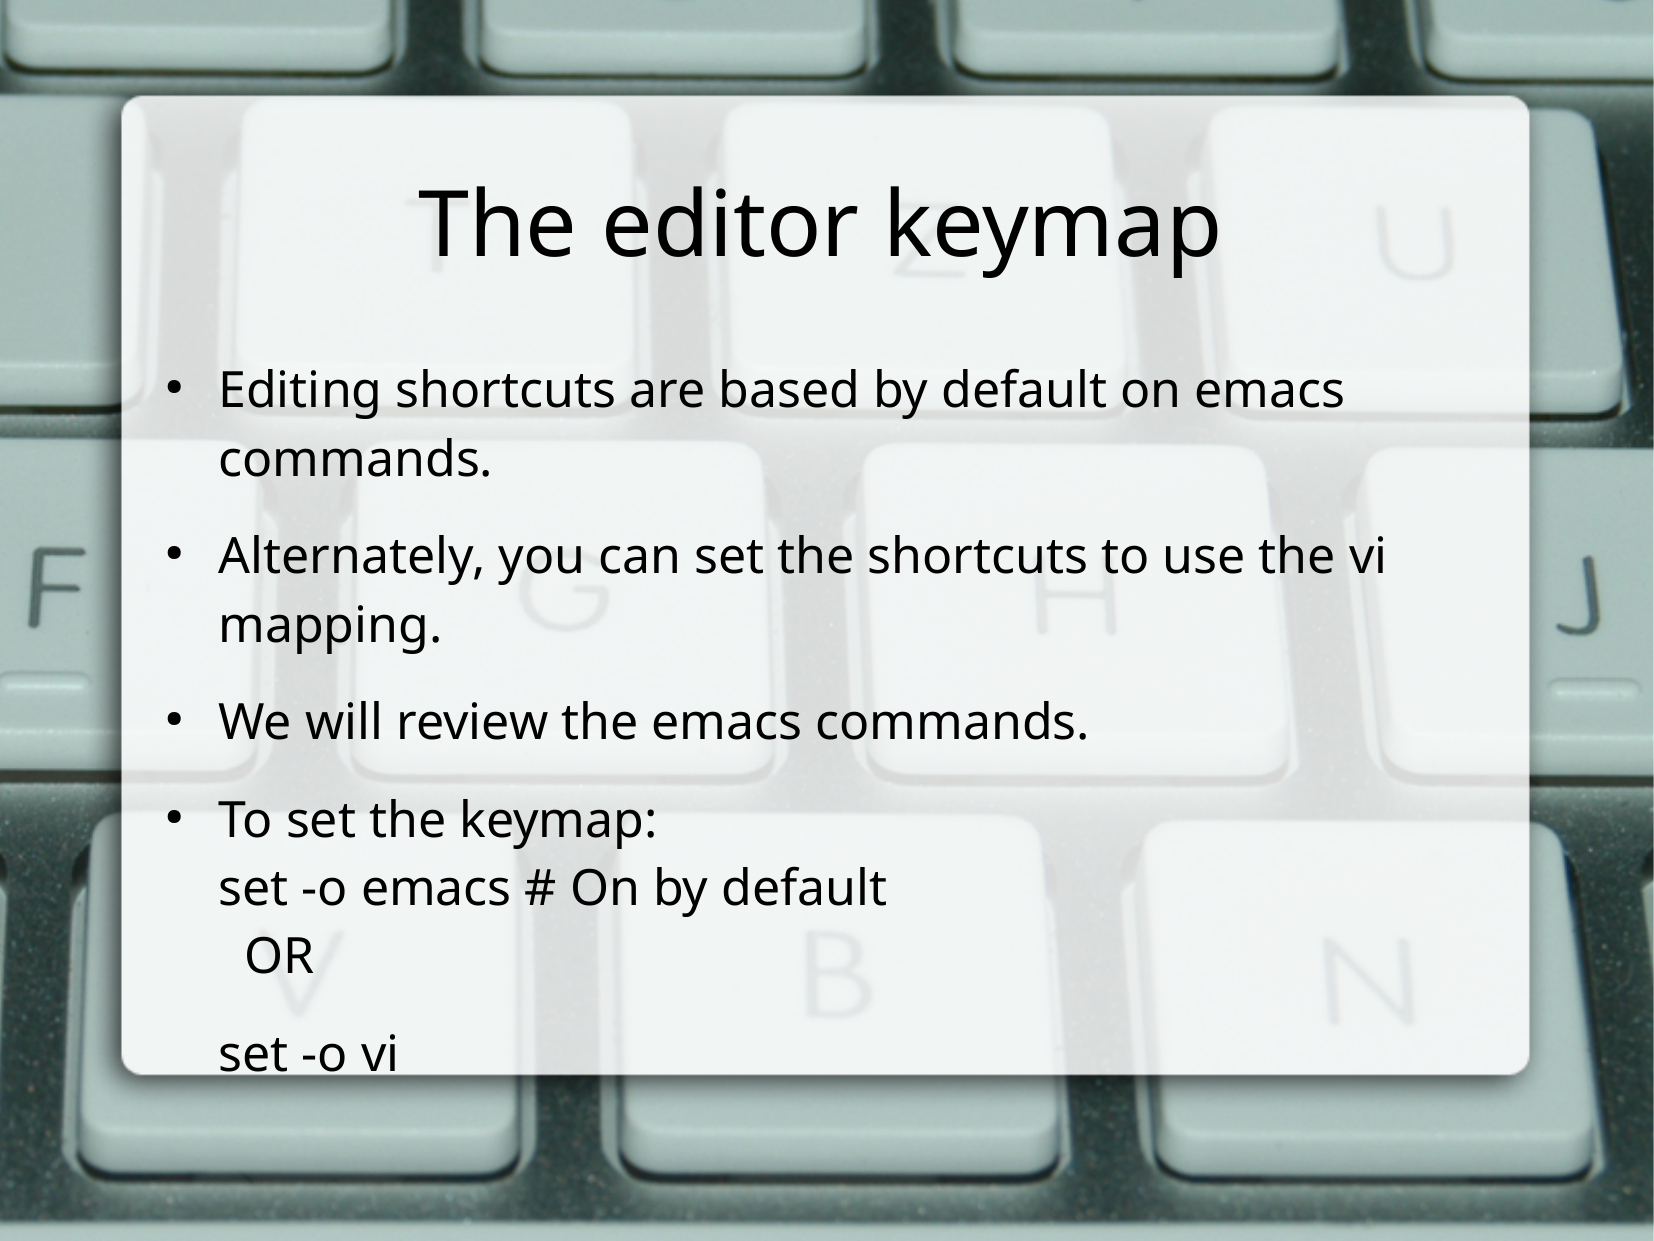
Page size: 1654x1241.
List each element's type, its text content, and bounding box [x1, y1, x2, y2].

picture [0, 0, 1654, 1241]
list Editing shortcuts are based by default on emacs commands. Alternately, you can set the shortcuts to use the vi mapping. We will review the emacs commands. To set the keymap: set -o emacs # On by default OR set -o vi [147, 354, 1506, 1074]
title The editor keymap [135, 117, 1506, 325]
